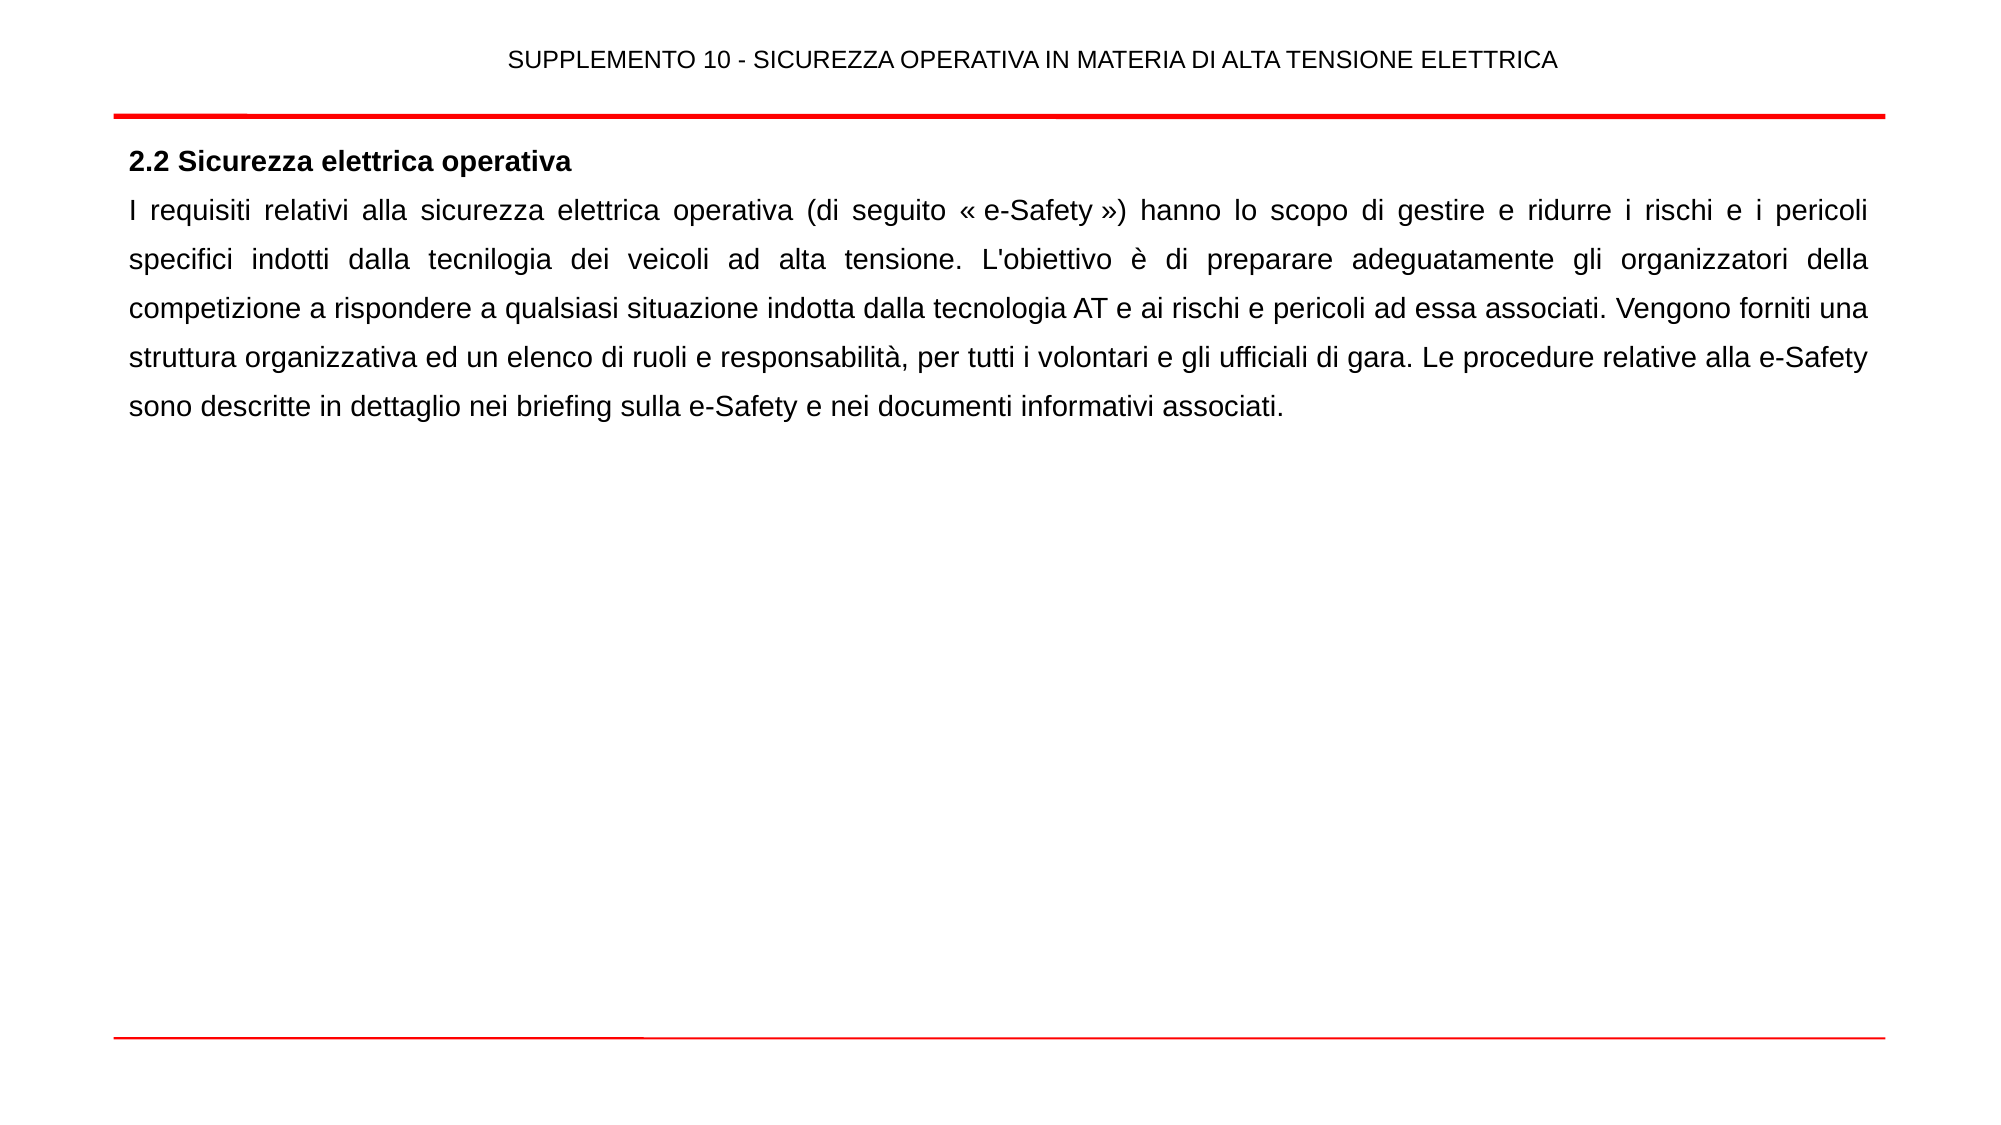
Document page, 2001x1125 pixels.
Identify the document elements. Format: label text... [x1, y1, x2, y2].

text_box 2.2 Sicurezza elettrica operativa I requisiti relativi alla sicurezza elettrica operativa (di seguito « e-Safety ») hanno lo scopo di gestire e ridurre i rischi e i pericoli specifici indotti dalla tecnilogia dei veicoli ad alta tensione. L'obiettivo è di preparare adeguatamente gli organizzatori della competizione a rispondere a qualsiasi situazione indotta dalla tecnologia AT e ai rischi e pericoli ad essa associati. Vengono forniti una struttura organizzativa ed un elenco di ruoli e responsabilità, per tutti i volontari e gli ufficiali di gara. Le procedure relative alla e-Safety sono descritte in dettaglio nei briefing sulla e-Safety e nei documenti informativi associati. [114, 120, 1886, 431]
text_box SUPPLEMENTO 10 - SICUREZZA OPERATIVA IN MATERIA DI ALTA TENSIONE ELETTRICA [173, 38, 1895, 82]
